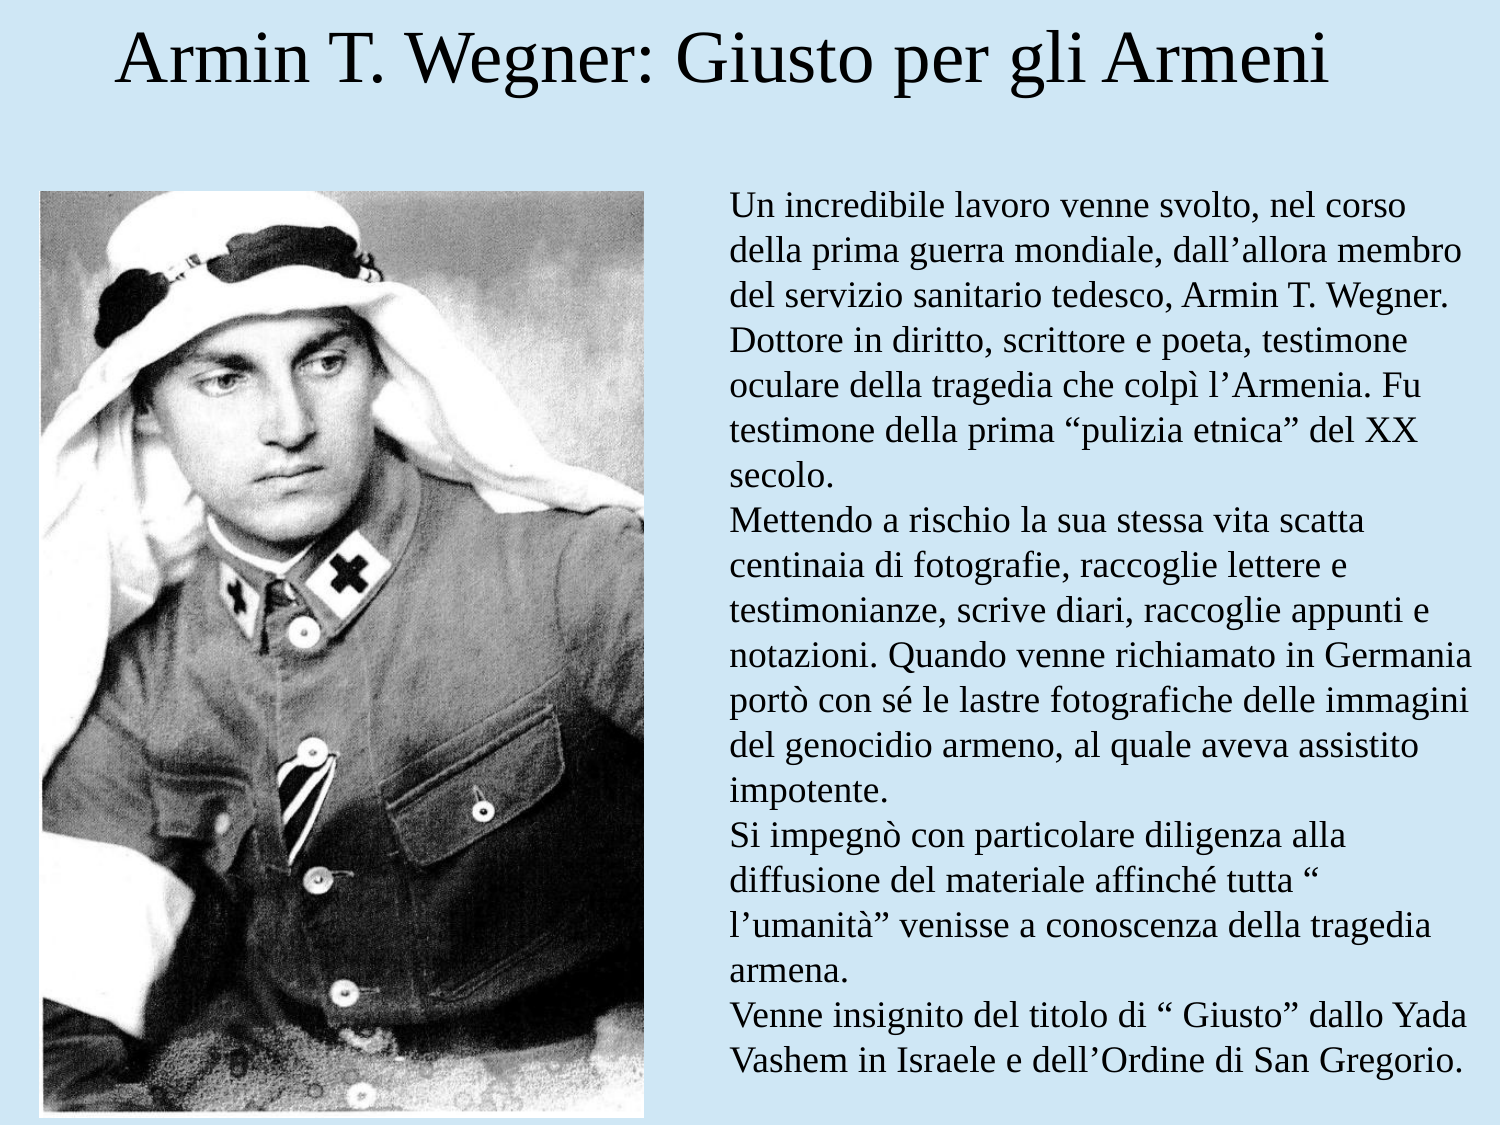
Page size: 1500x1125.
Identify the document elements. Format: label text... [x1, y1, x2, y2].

text_box Un incredibile lavoro venne svolto, nel corso della prima guerra mondiale, dall’allora membro del servizio sanitario tedesco, Armin T. Wegner. Dottore in diritto, scrittore e poeta, testimone oculare della tragedia che colpì l’Armenia. Fu testimone della prima “pulizia etnica” del XX secolo. Mettendo a rischio la sua stessa vita scatta centinaia di fotografie, raccoglie lettere e testimonianze, scrive diari, raccoglie appunti e notazioni. Quando venne richiamato in Germania portò con sé le lastre fotografiche delle immagini del genocidio armeno, al quale aveva assistito impotente. Si impegnò con particolare diligenza alla diffusione del materiale affinché tutta “ l’umanità” venisse a conoscenza della tragedia armena. Venne insignito del titolo di “ Giusto” dallo Yada Vashem in Israele e dell’Ordine di San Gregorio. [714, 172, 1500, 1088]
picture [39, 191, 644, 1118]
text_box Armin T. Wegner: Giusto per gli Armeni [100, 0, 1365, 105]
